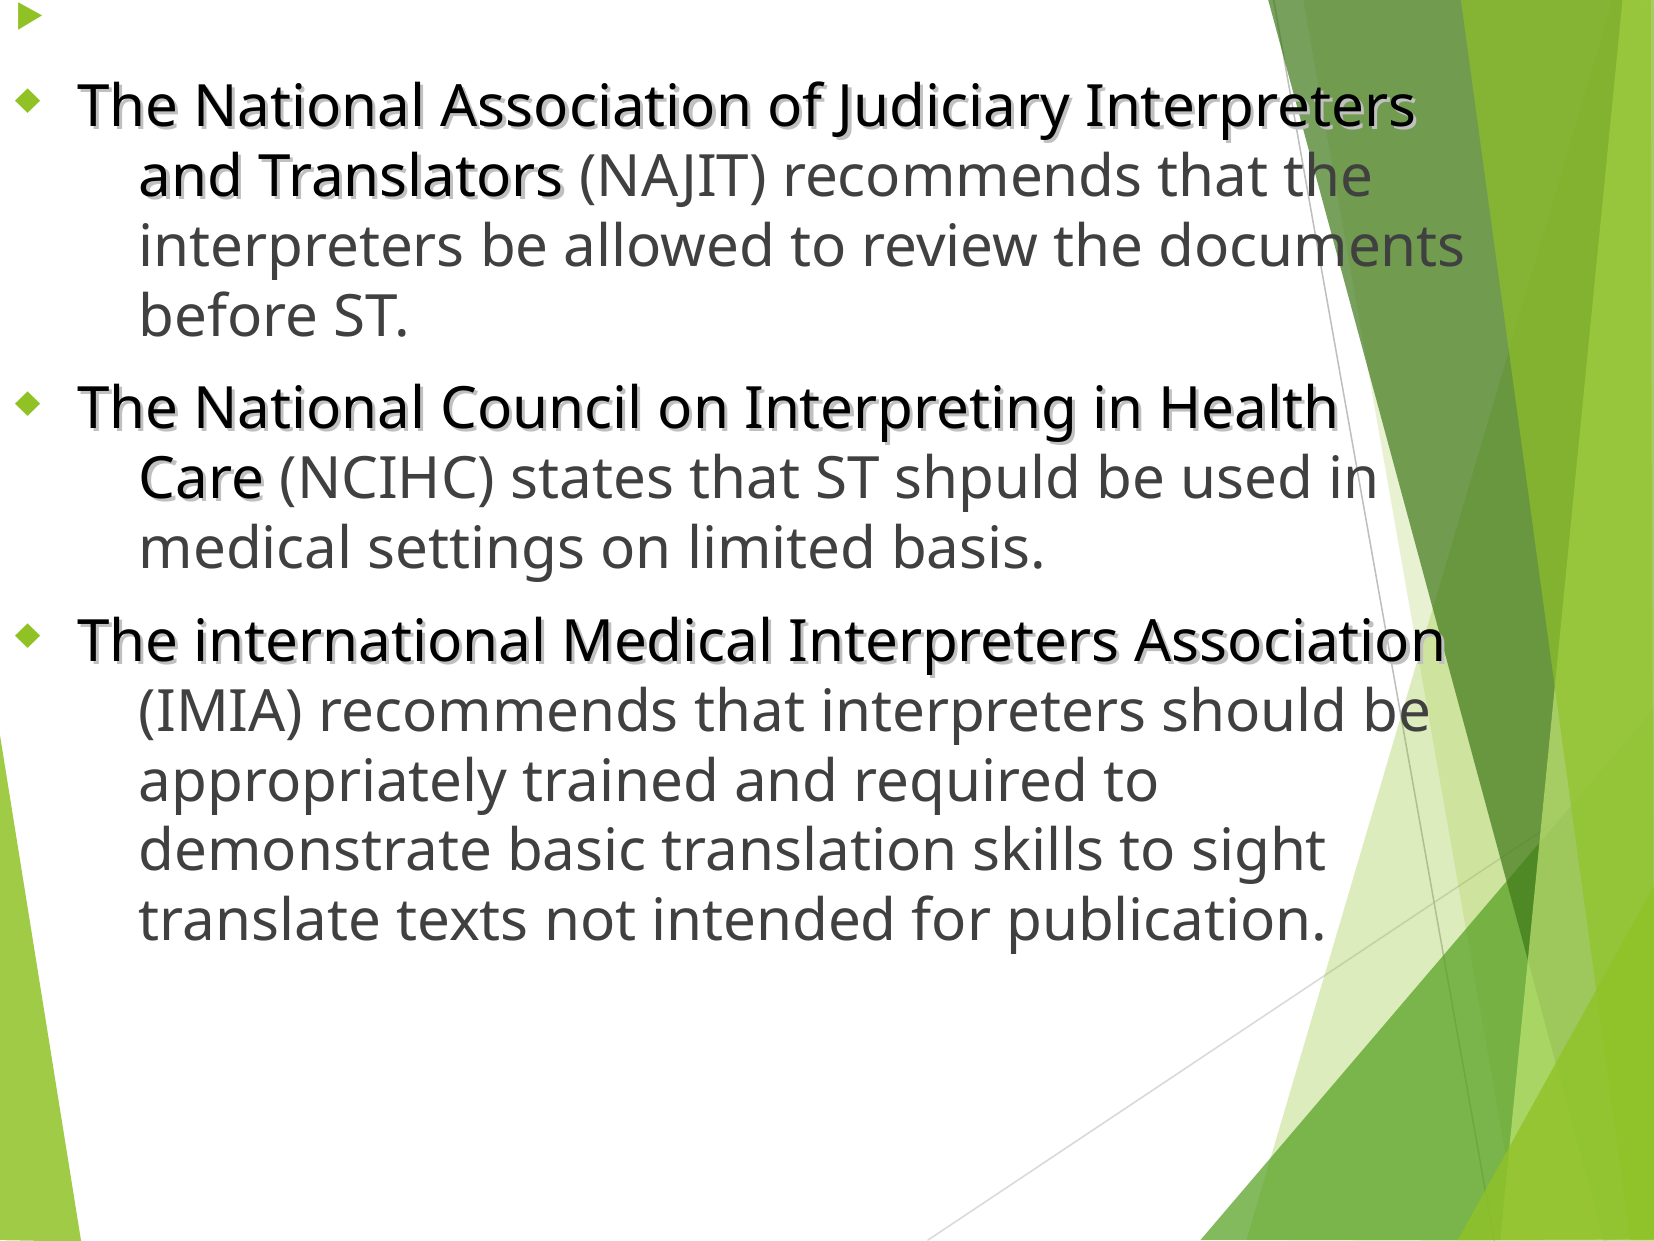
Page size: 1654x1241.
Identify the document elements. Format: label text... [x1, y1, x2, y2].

list The National Association of Judiciary Interpreters and Translators (NAJIT) recommends that the interpreters be allowed to review the documents before ST. The National Council on Interpreting in Health Care (NCIHC) states that ST shpuld be used in medical settings on limited basis. The international Medical Interpreters Association (IMIA) recommends that interpreters should be appropriately trained and required to demonstrate basic translation skills to sight translate texts not intended for publication. [0, 0, 1489, 1134]
